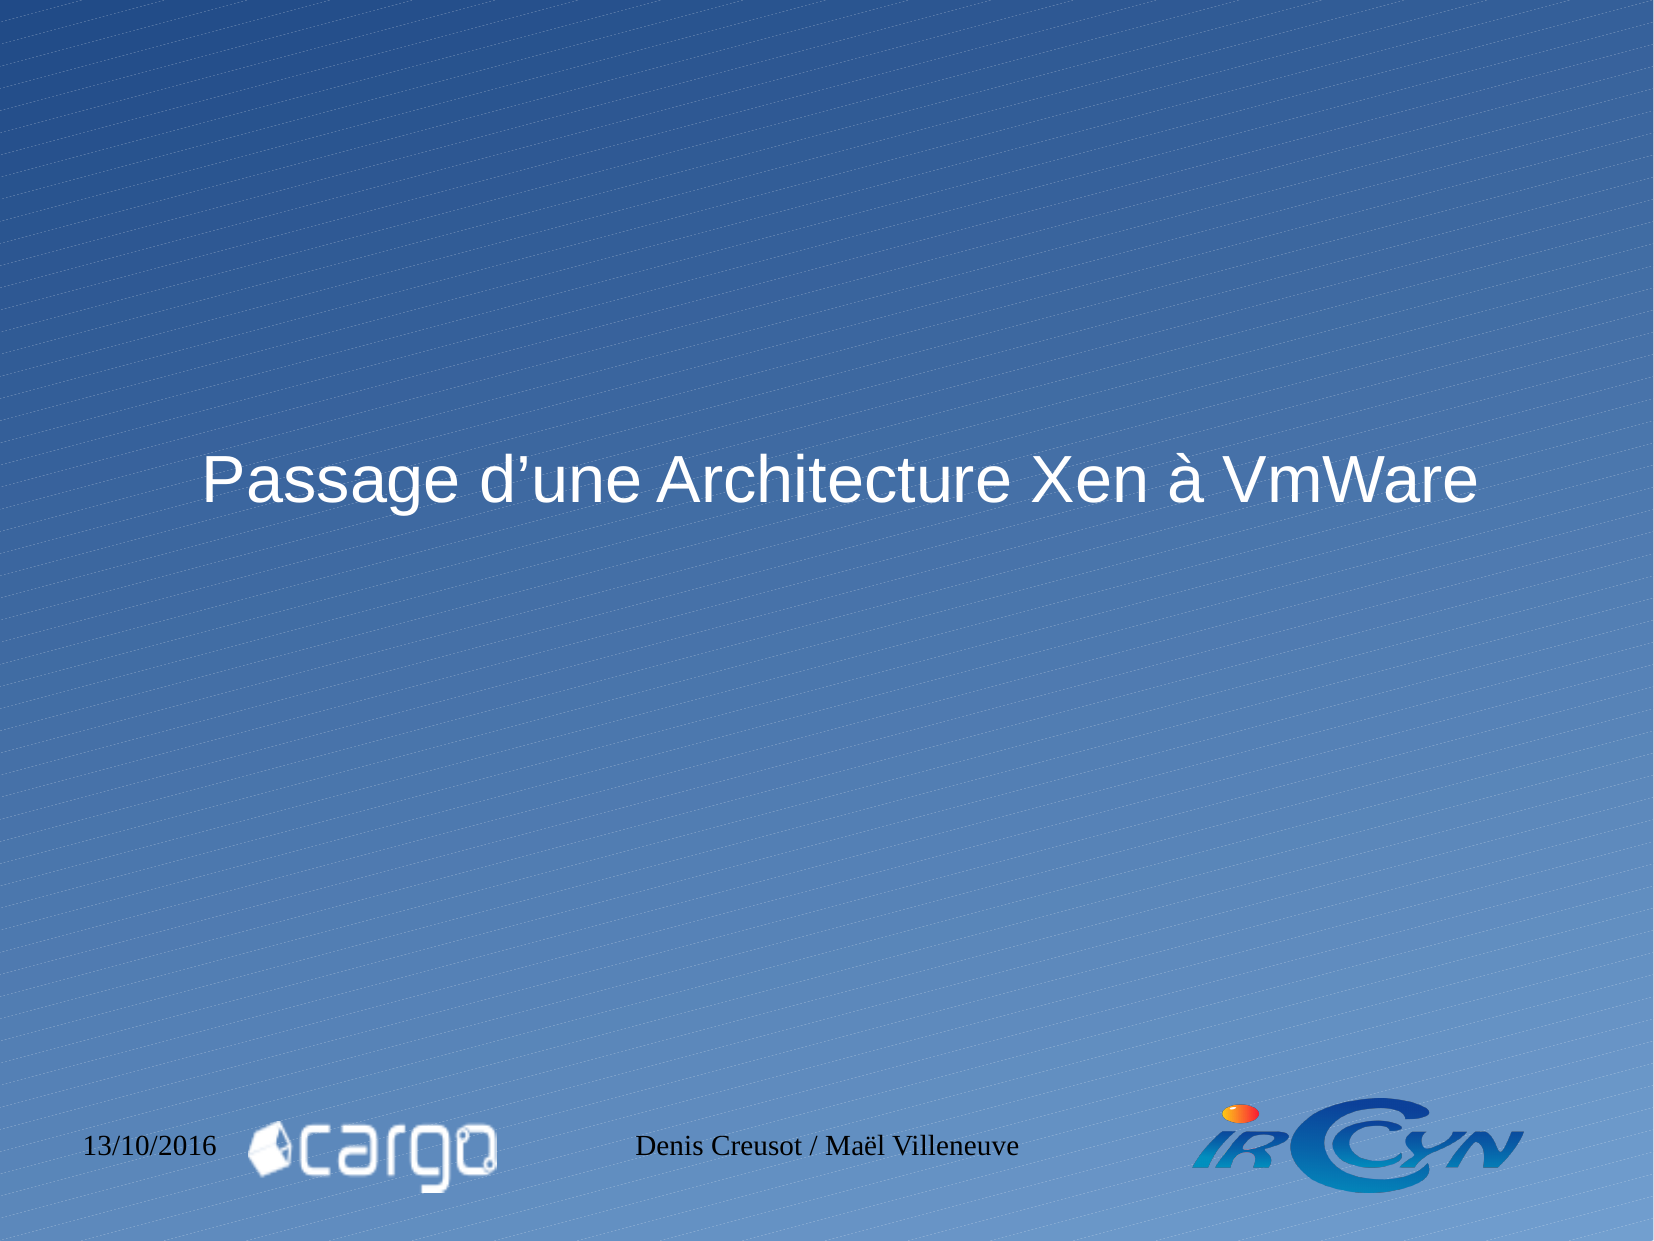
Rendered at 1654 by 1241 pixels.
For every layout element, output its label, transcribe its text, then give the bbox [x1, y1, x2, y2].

subtitle Passage d’une Architecture Xen à VmWare [106, 119, 1595, 839]
picture [248, 1121, 497, 1193]
picture [1192, 1098, 1524, 1193]
